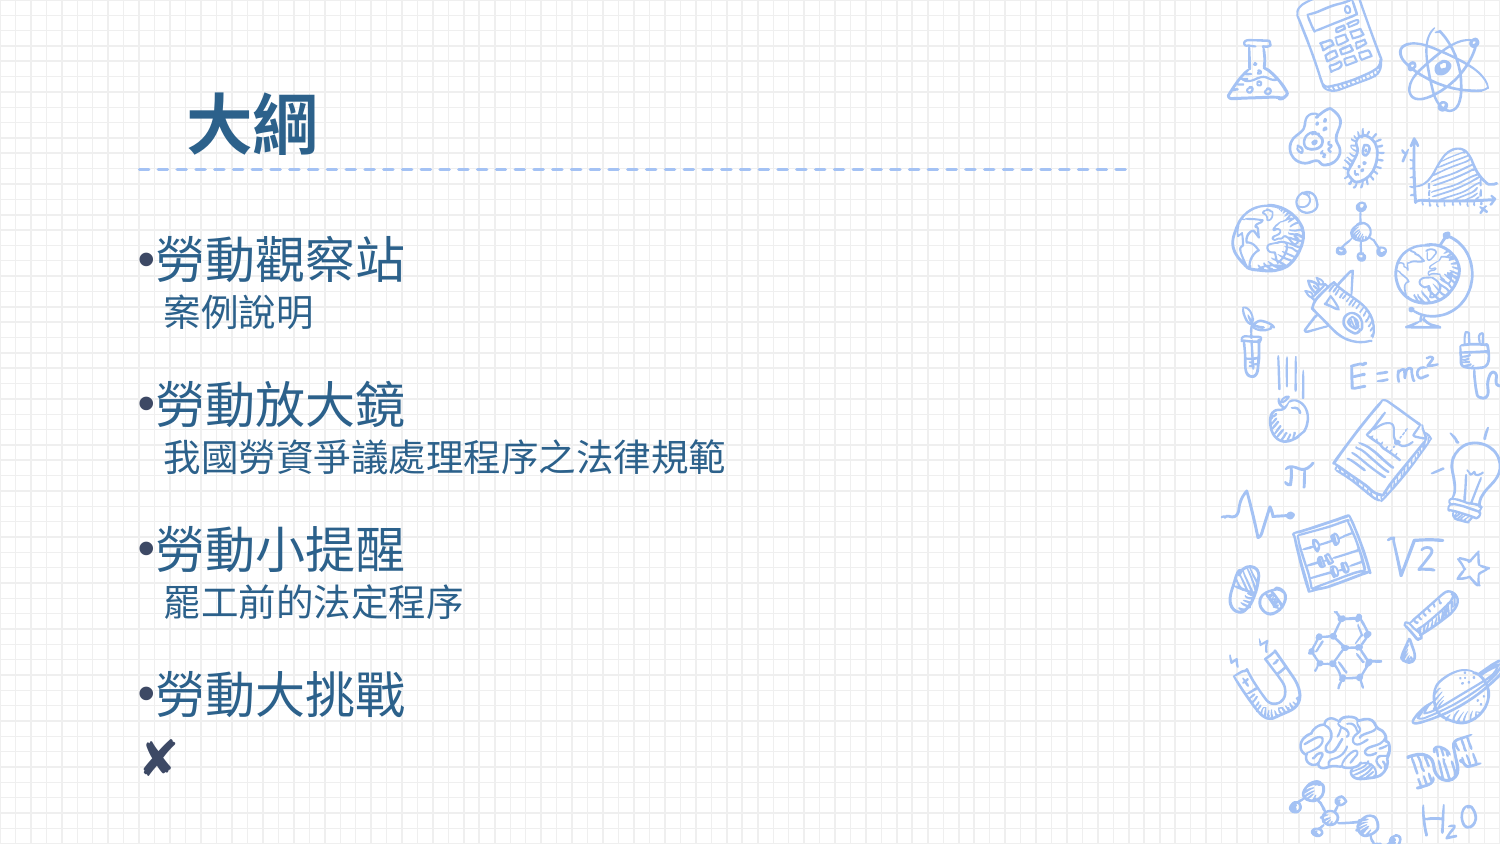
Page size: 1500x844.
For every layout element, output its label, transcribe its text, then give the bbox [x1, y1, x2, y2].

list 勞動觀察站 案例說明 勞動放大鏡 我國勞資爭議處理程序之法律規範 勞動小提醒 罷工前的法定程序 勞動大挑戰 [122, 213, 1131, 807]
title 大綱 [171, 36, 1130, 178]
